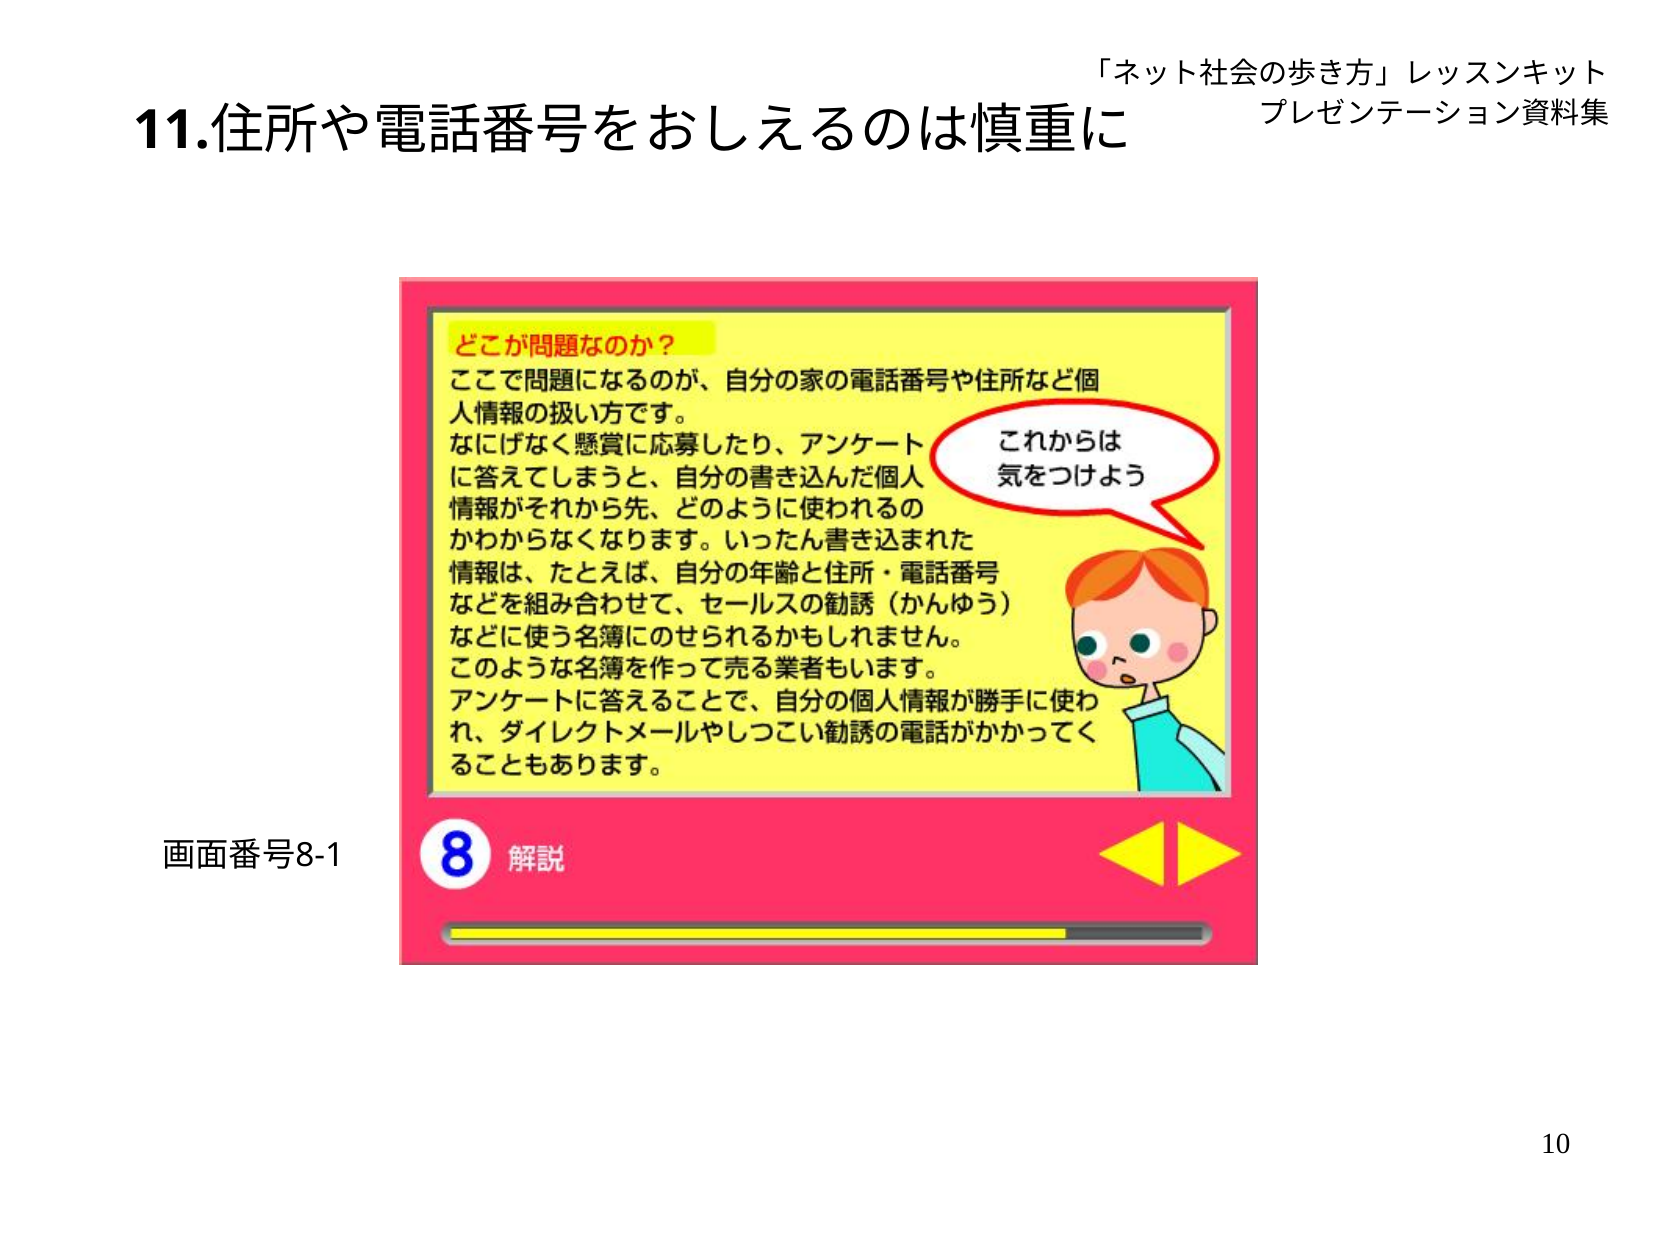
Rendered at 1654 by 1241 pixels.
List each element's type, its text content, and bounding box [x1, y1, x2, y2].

text_box 11.住所や電話番号をおしえるのは慎重に [118, 88, 1241, 169]
text_box 「ネット社会の歩き方」レッスンキット プレゼンテーション資料集 [1062, 44, 1625, 139]
picture [399, 277, 1258, 965]
text_box 画面番号8-1 [147, 826, 384, 882]
